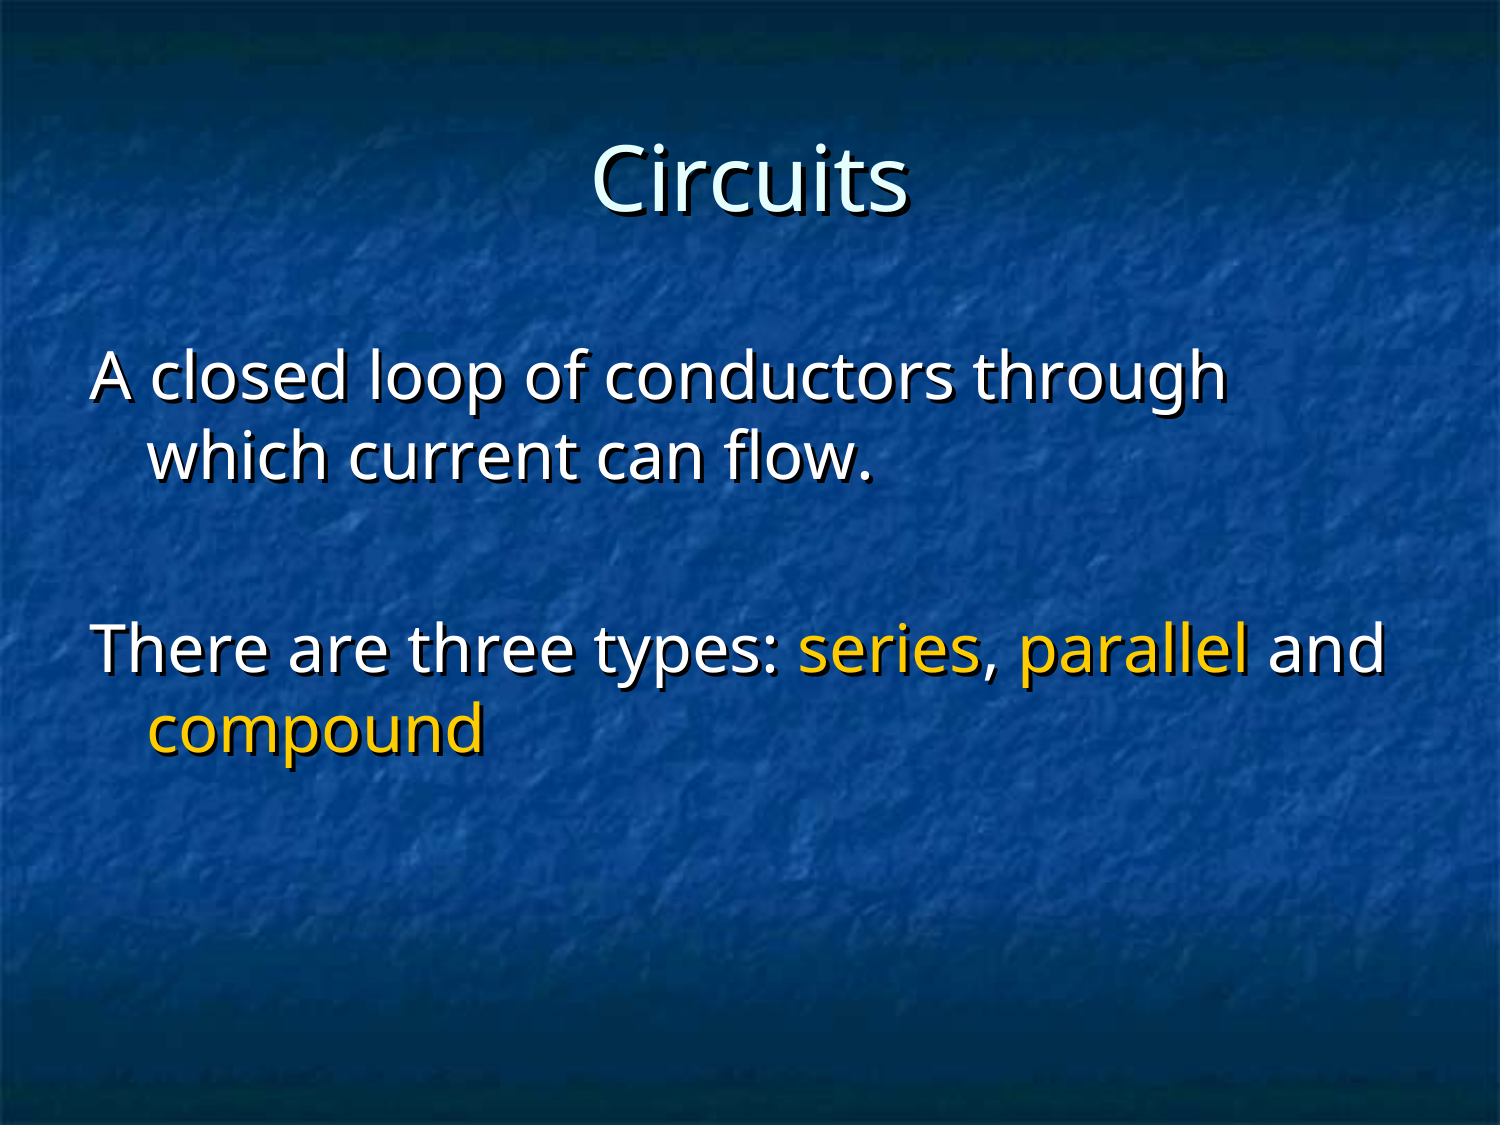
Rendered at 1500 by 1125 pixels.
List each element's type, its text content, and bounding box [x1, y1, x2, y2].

list A closed loop of conductors through which current can flow. There are three types: series, parallel and compound [75, 324, 1426, 1000]
title Circuits [75, 62, 1426, 288]
picture [0, 0, 1500, 1125]
